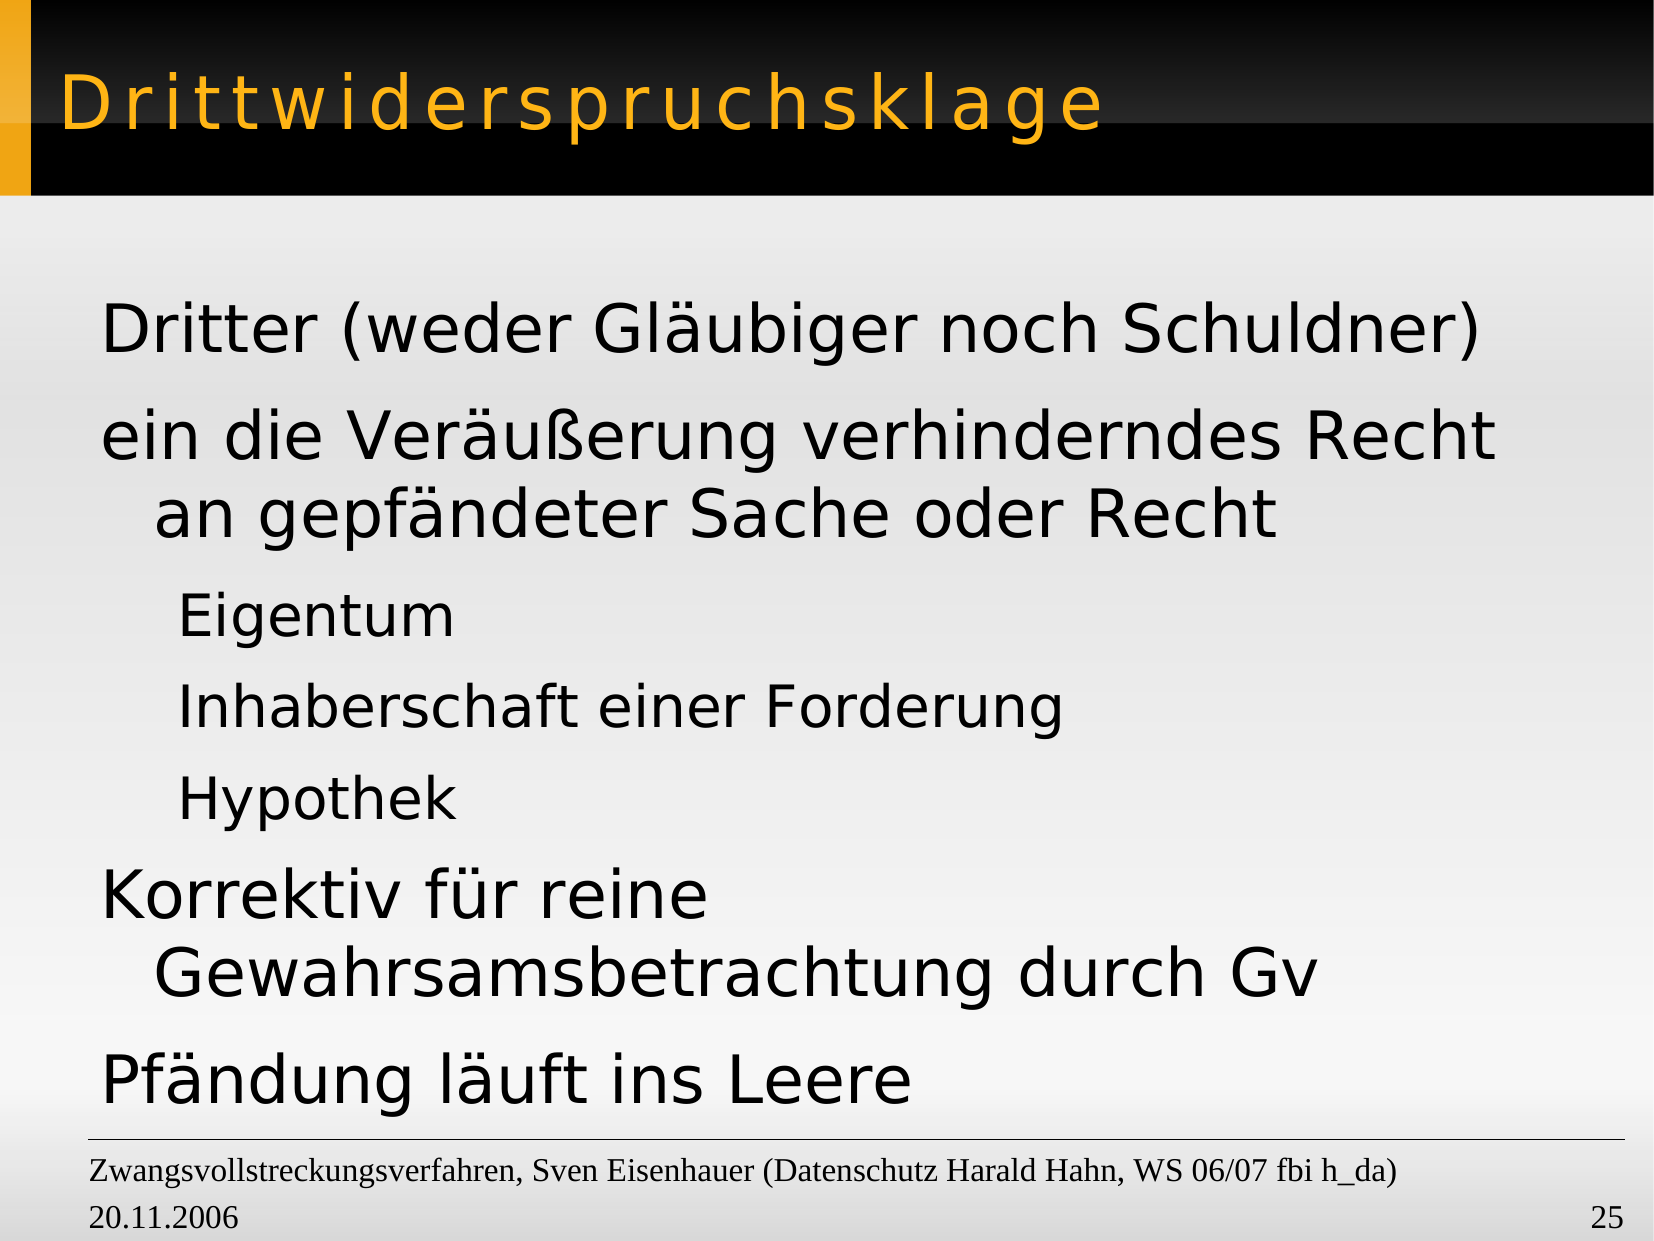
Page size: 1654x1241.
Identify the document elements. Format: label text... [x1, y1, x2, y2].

picture [0, 0, 1654, 1241]
list Dritter (weder Gläubiger noch Schuldner) ein die Veräußerung verhinderndes Recht an gepfändeter Sache oder Recht Eigentum Inhaberschaft einer Forderung Hypothek Korrektiv für reine Gewahrsamsbetrachtung durch Gv Pfändung läuft ins Leere [82, 290, 1571, 1120]
title Drittwiderspruchsklage [59, 36, 1270, 171]
